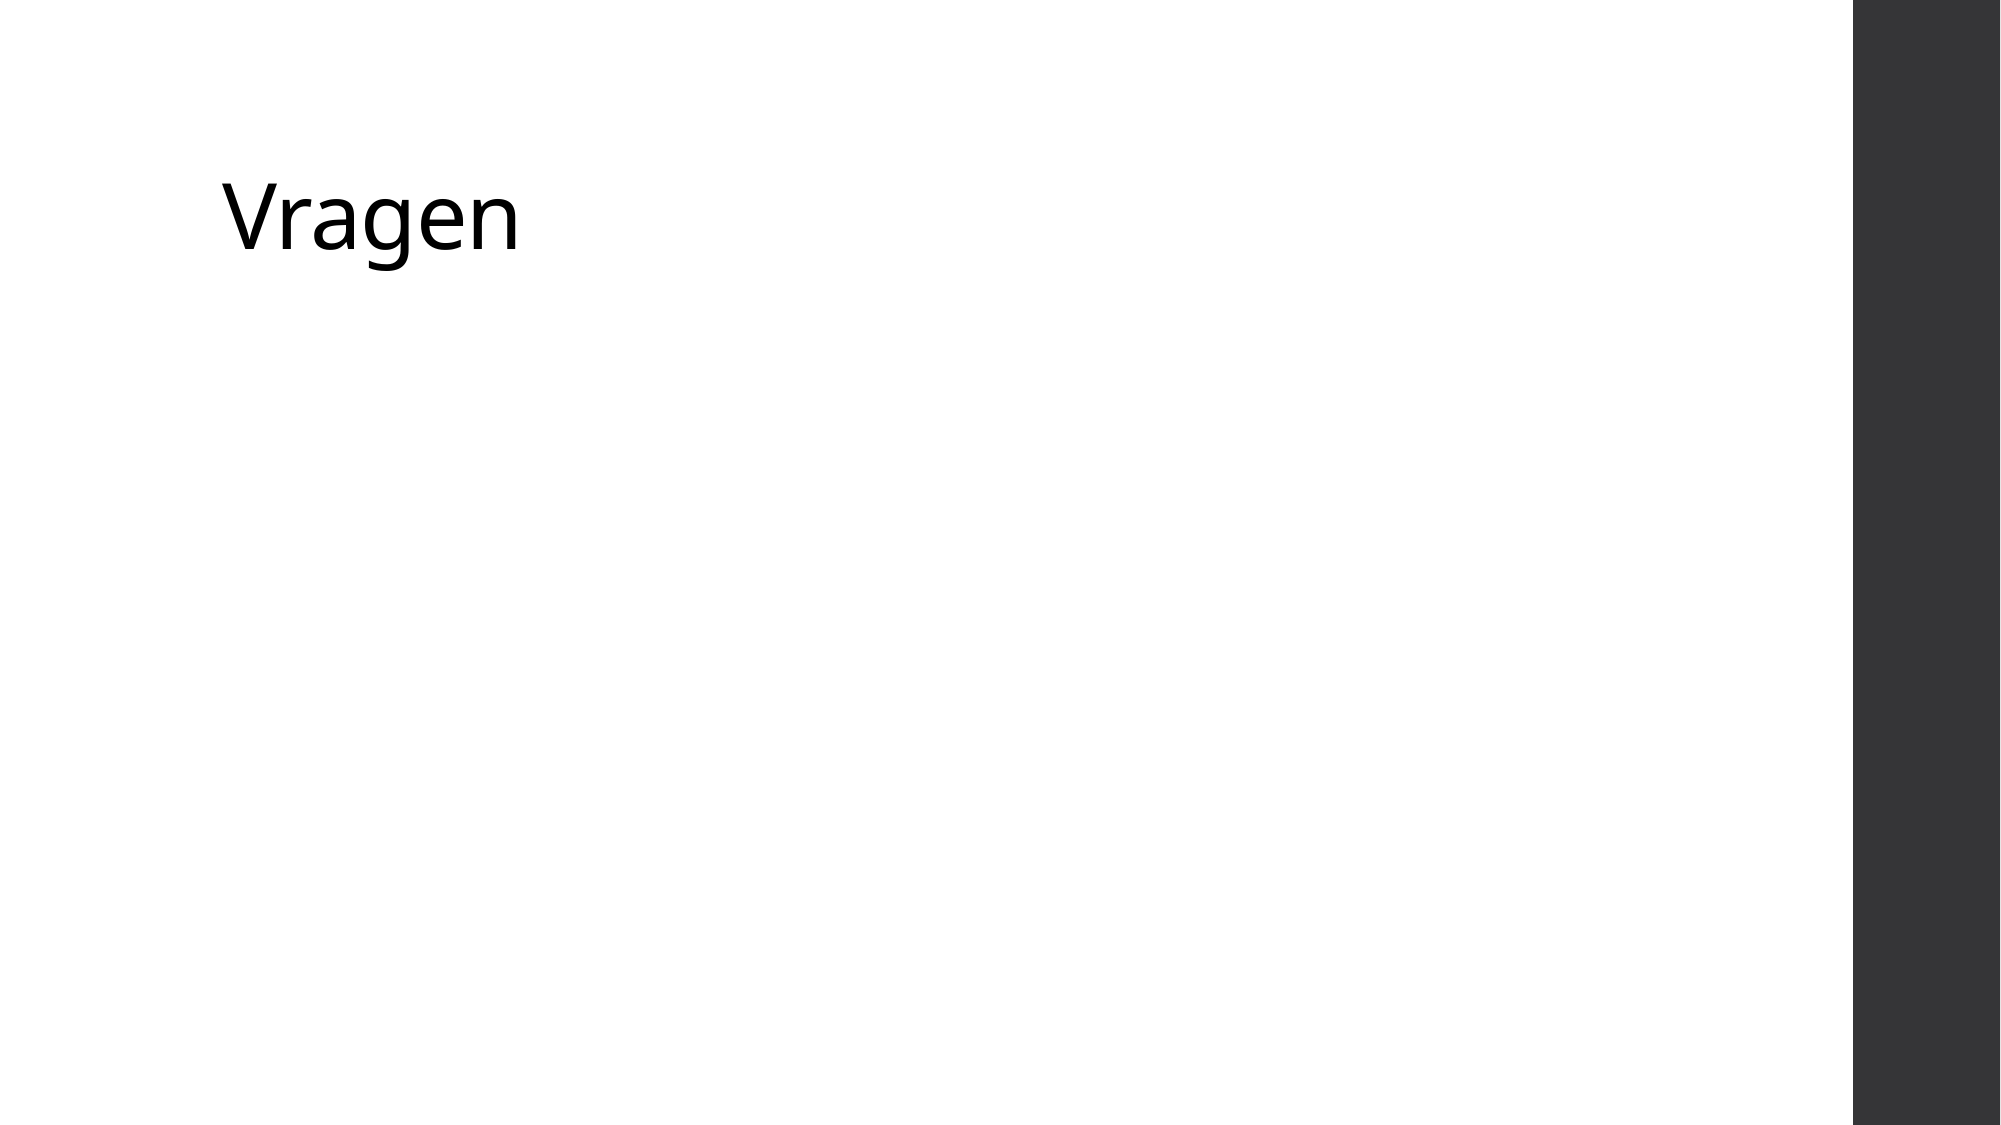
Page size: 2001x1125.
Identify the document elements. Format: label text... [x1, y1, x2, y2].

title Vragen [206, 60, 1797, 278]
